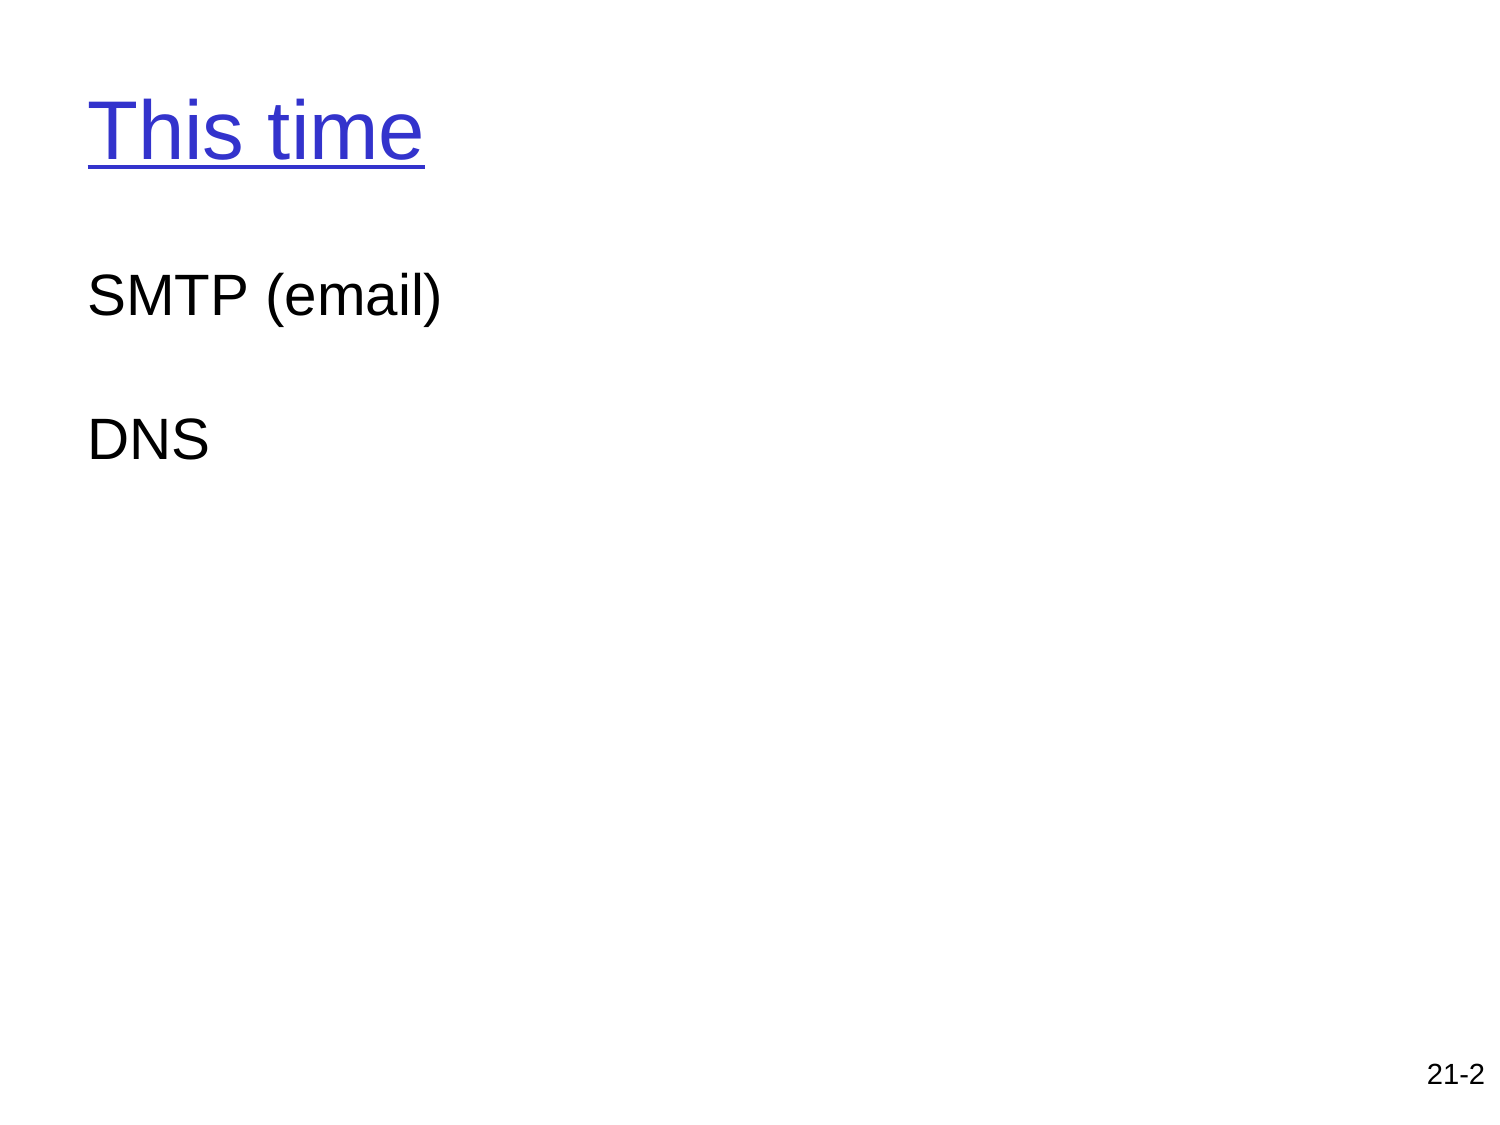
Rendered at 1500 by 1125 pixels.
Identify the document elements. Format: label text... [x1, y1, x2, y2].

title This time [87, 23, 1363, 239]
list SMTP (email) DNS [87, 262, 1363, 1026]
